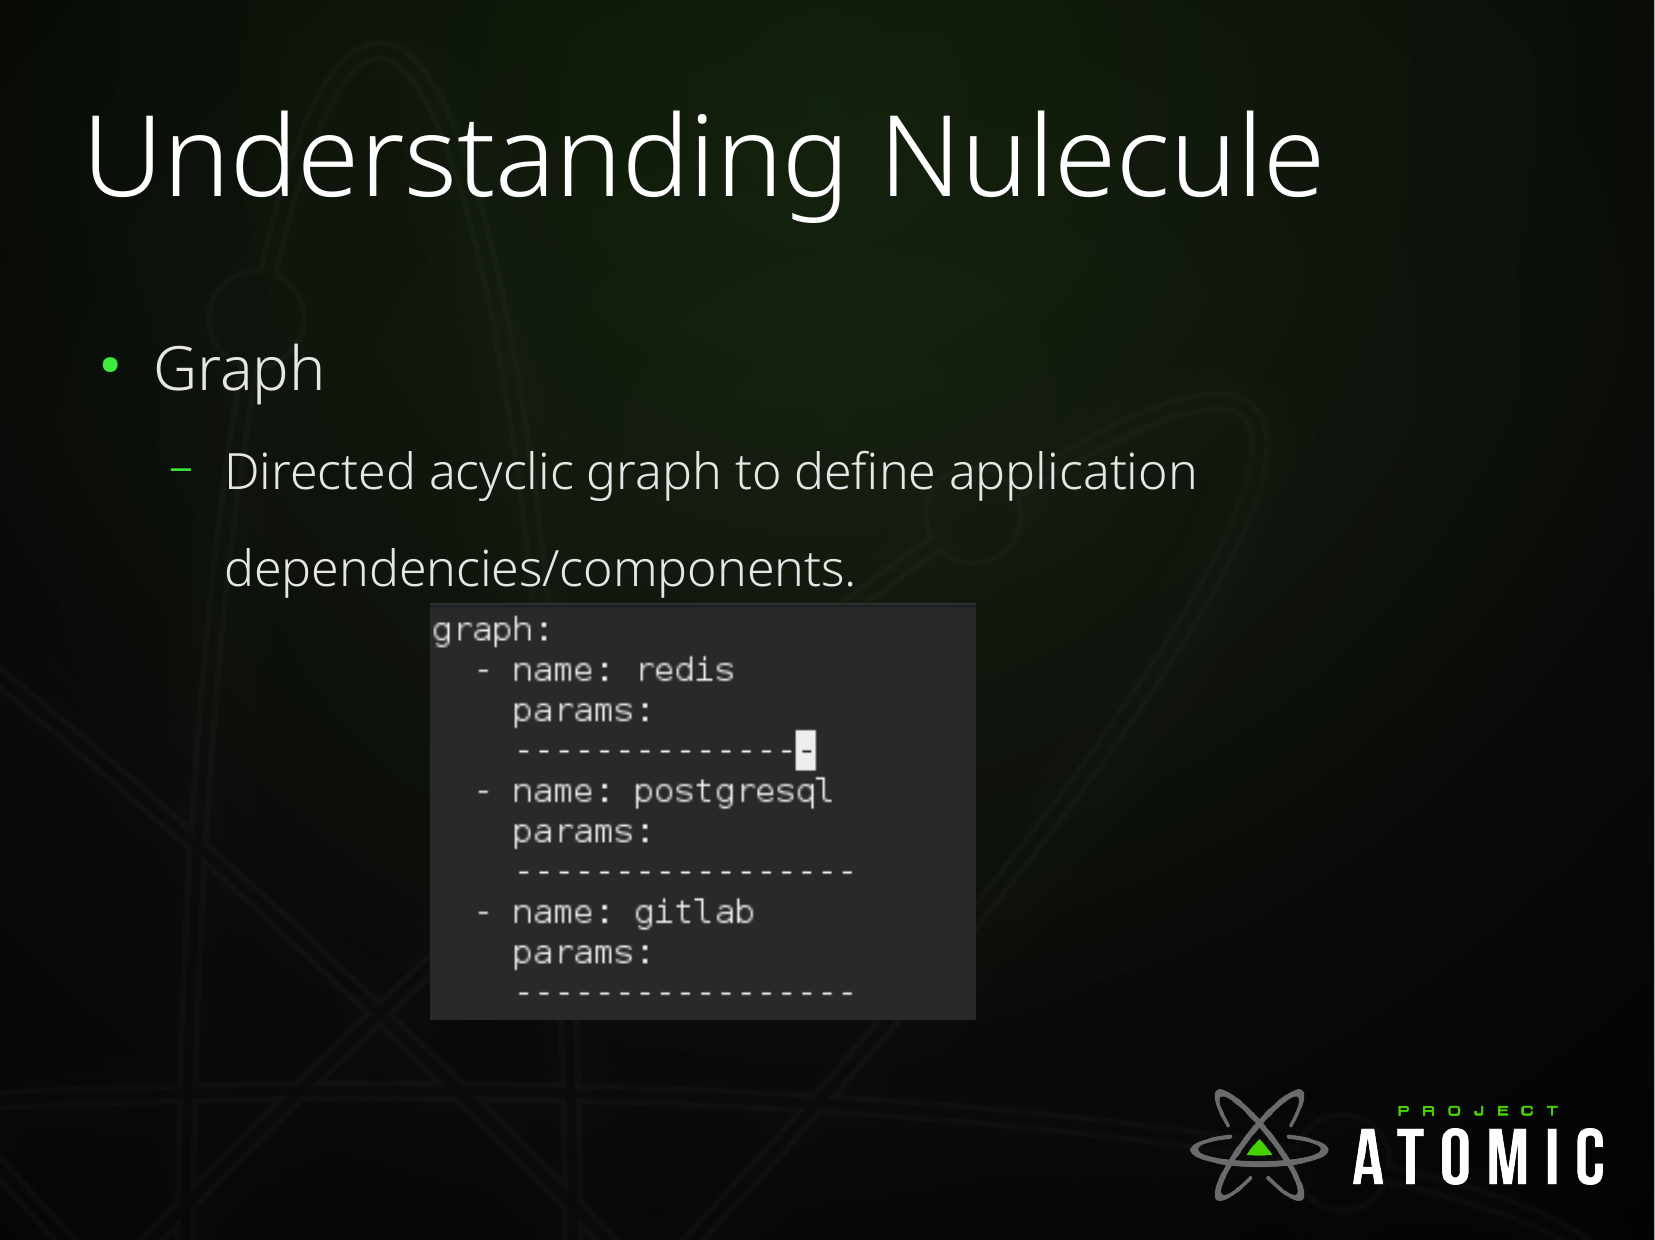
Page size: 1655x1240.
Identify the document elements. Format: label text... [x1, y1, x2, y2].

picture [0, 0, 1654, 1240]
list Graph Directed acyclic graph to define application dependencies/components. [82, 289, 1576, 1120]
title Understanding Nulecule [82, 49, 1572, 257]
picture [430, 603, 976, 1021]
